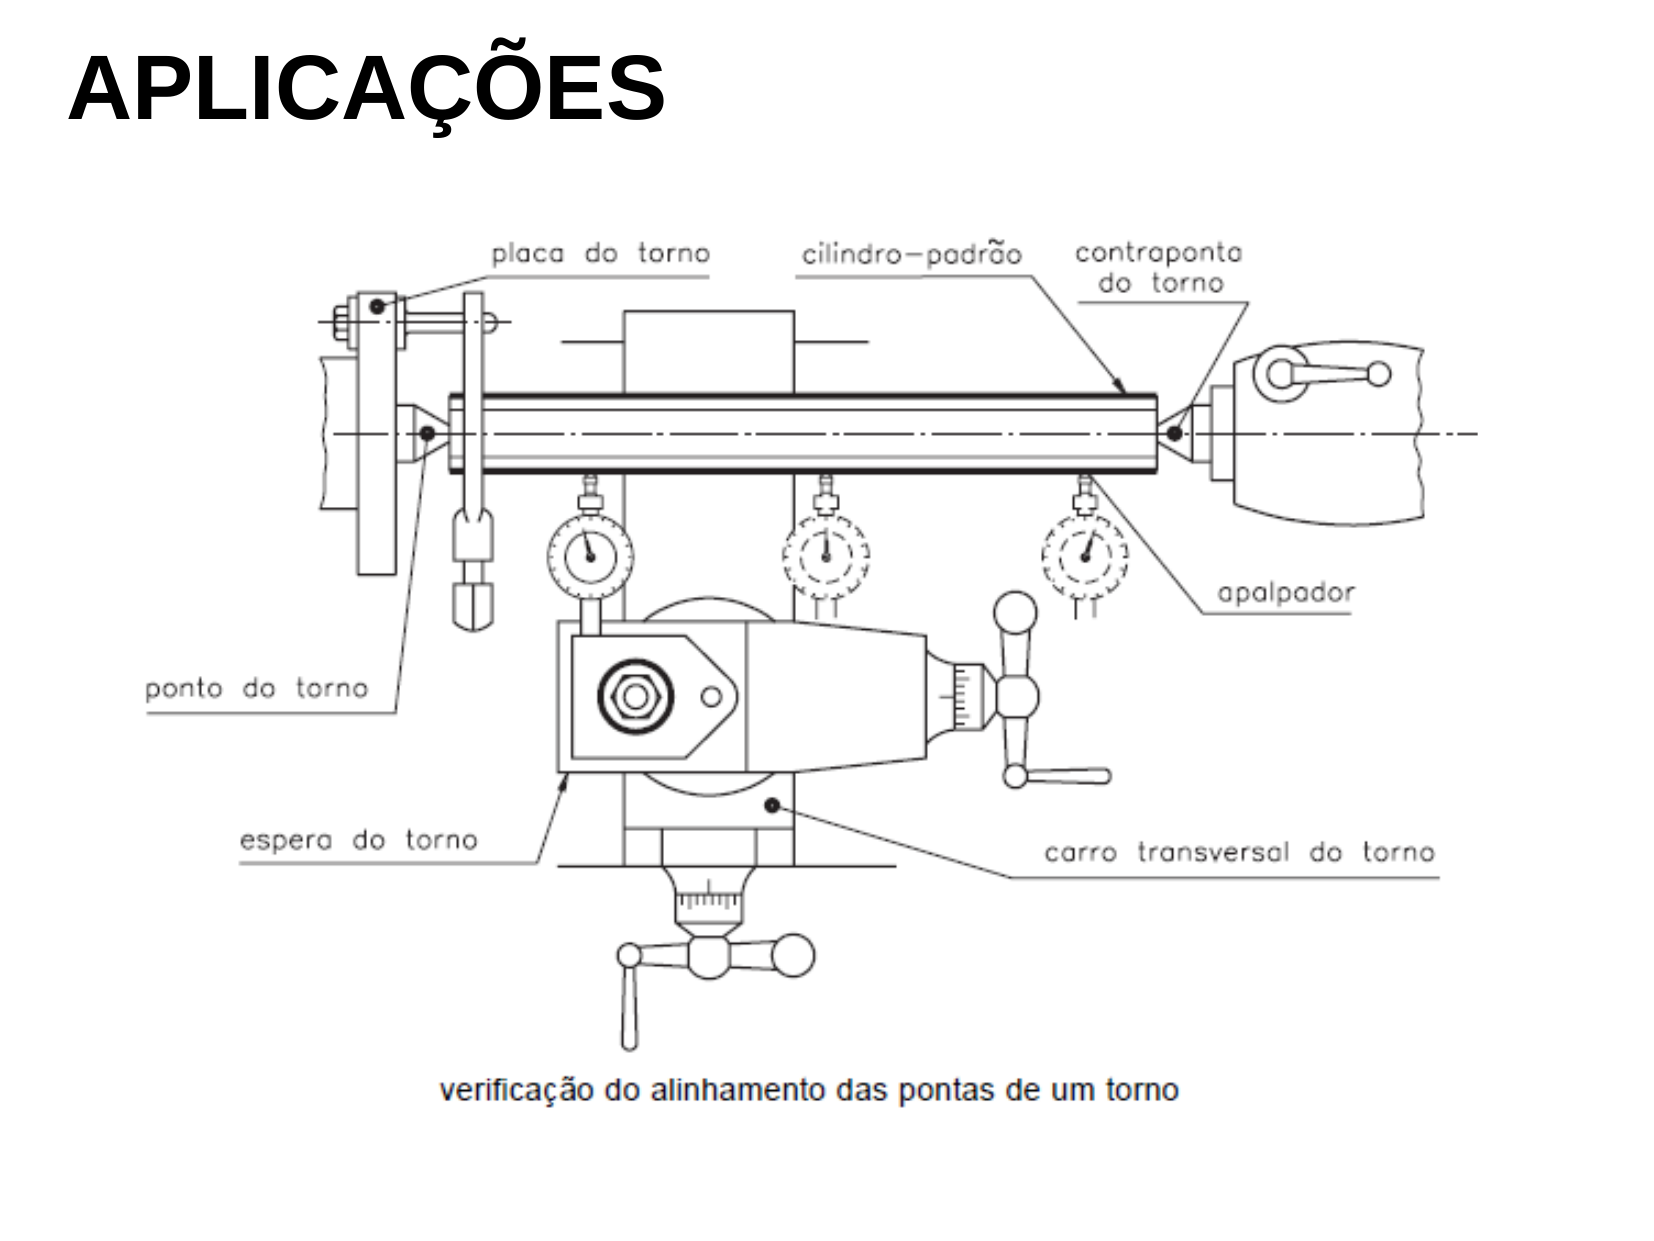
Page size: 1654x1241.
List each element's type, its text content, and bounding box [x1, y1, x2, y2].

picture [136, 203, 1478, 1132]
title APLICAÇÕES [0, 20, 735, 182]
